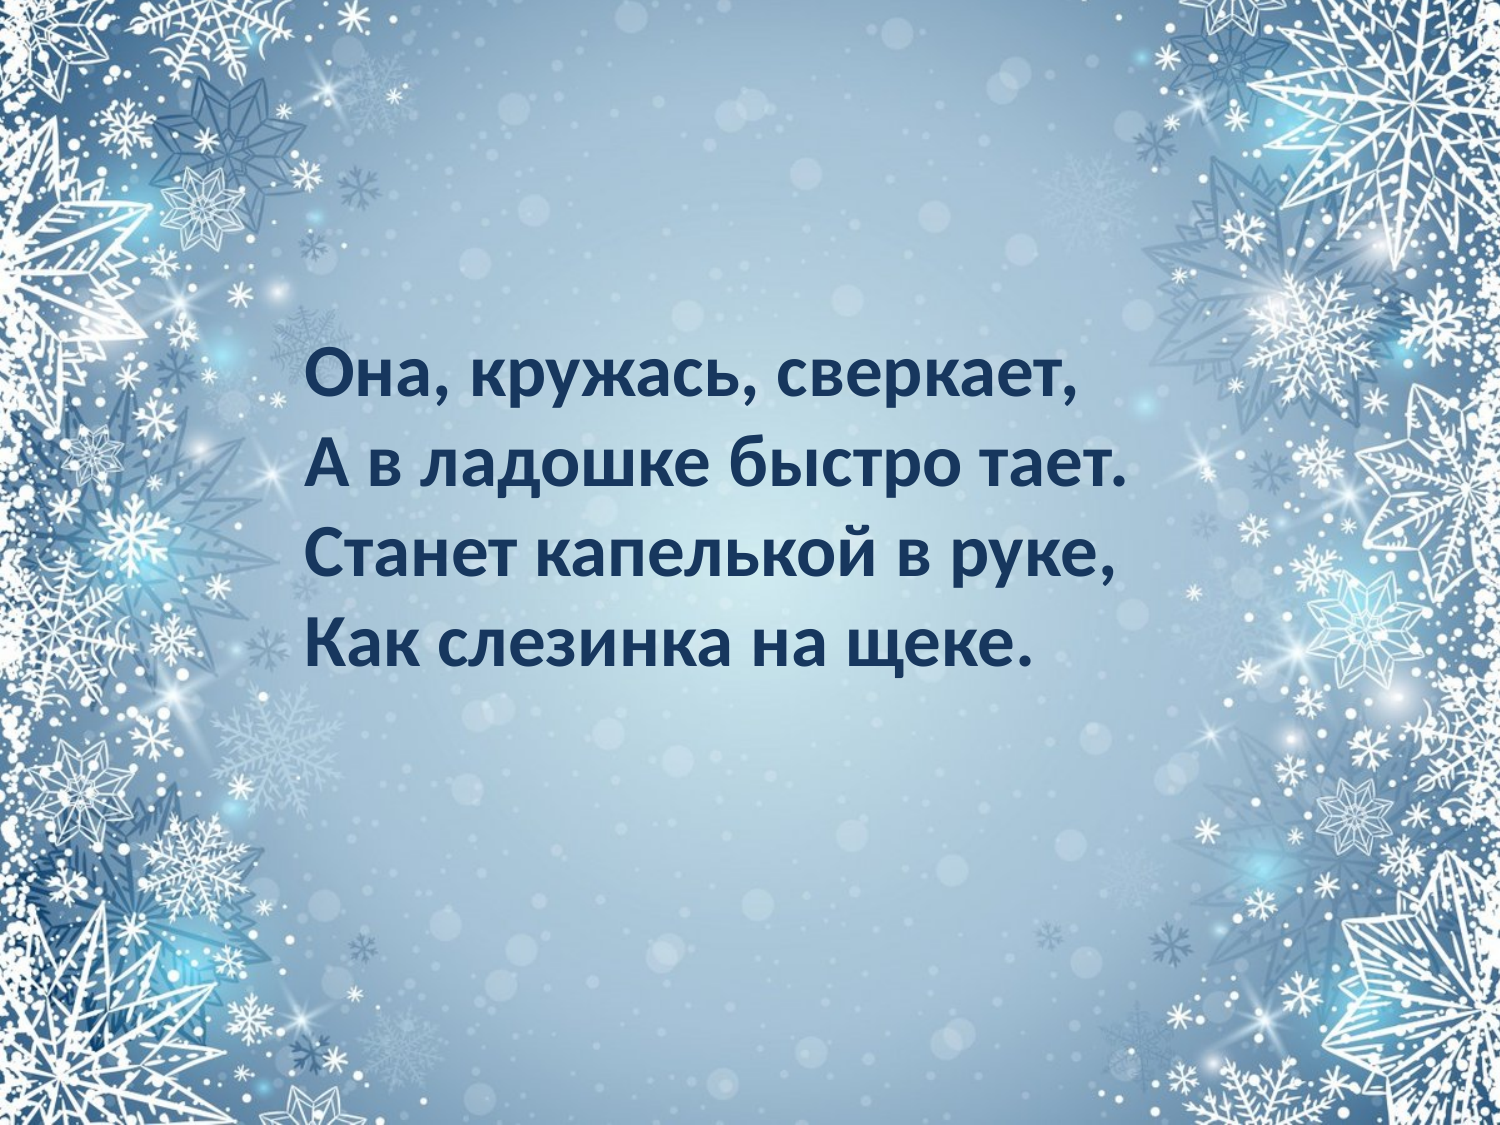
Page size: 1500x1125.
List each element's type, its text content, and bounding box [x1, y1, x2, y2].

picture [0, 0, 1500, 1125]
text_box Она, кружась, сверкает, А в ладошке быстро тает. Станет капелькой в руке, Как слезинка на щеке. [289, 314, 1282, 690]
